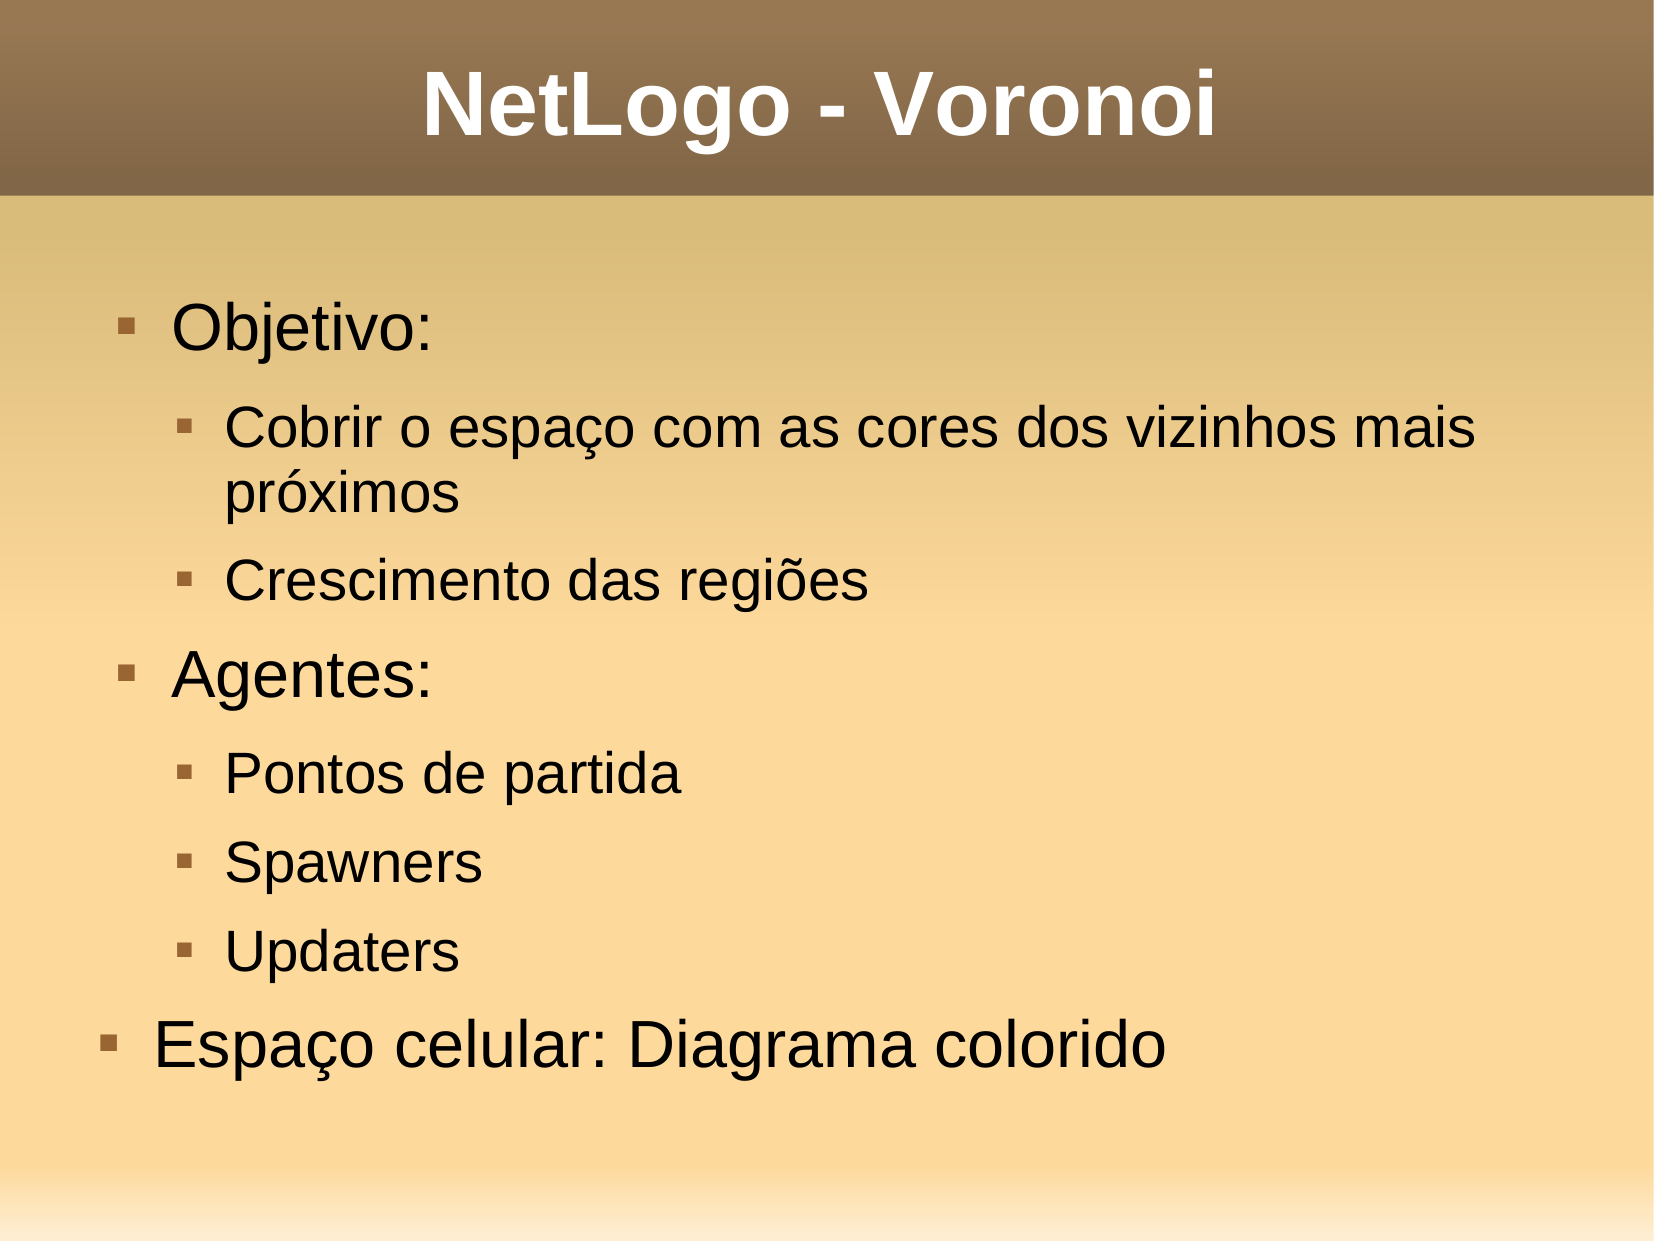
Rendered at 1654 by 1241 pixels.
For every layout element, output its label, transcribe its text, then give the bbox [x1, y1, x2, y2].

title NetLogo - Voronoi [76, 0, 1565, 208]
picture [0, 0, 1654, 1241]
list Objetivo: Cobrir o espaço com as cores dos vizinhos mais próximos Crescimento das regiões Agentes: Pontos de partida Spawners Updaters Espaço celular: Diagrama colorido [82, 290, 1571, 1109]
